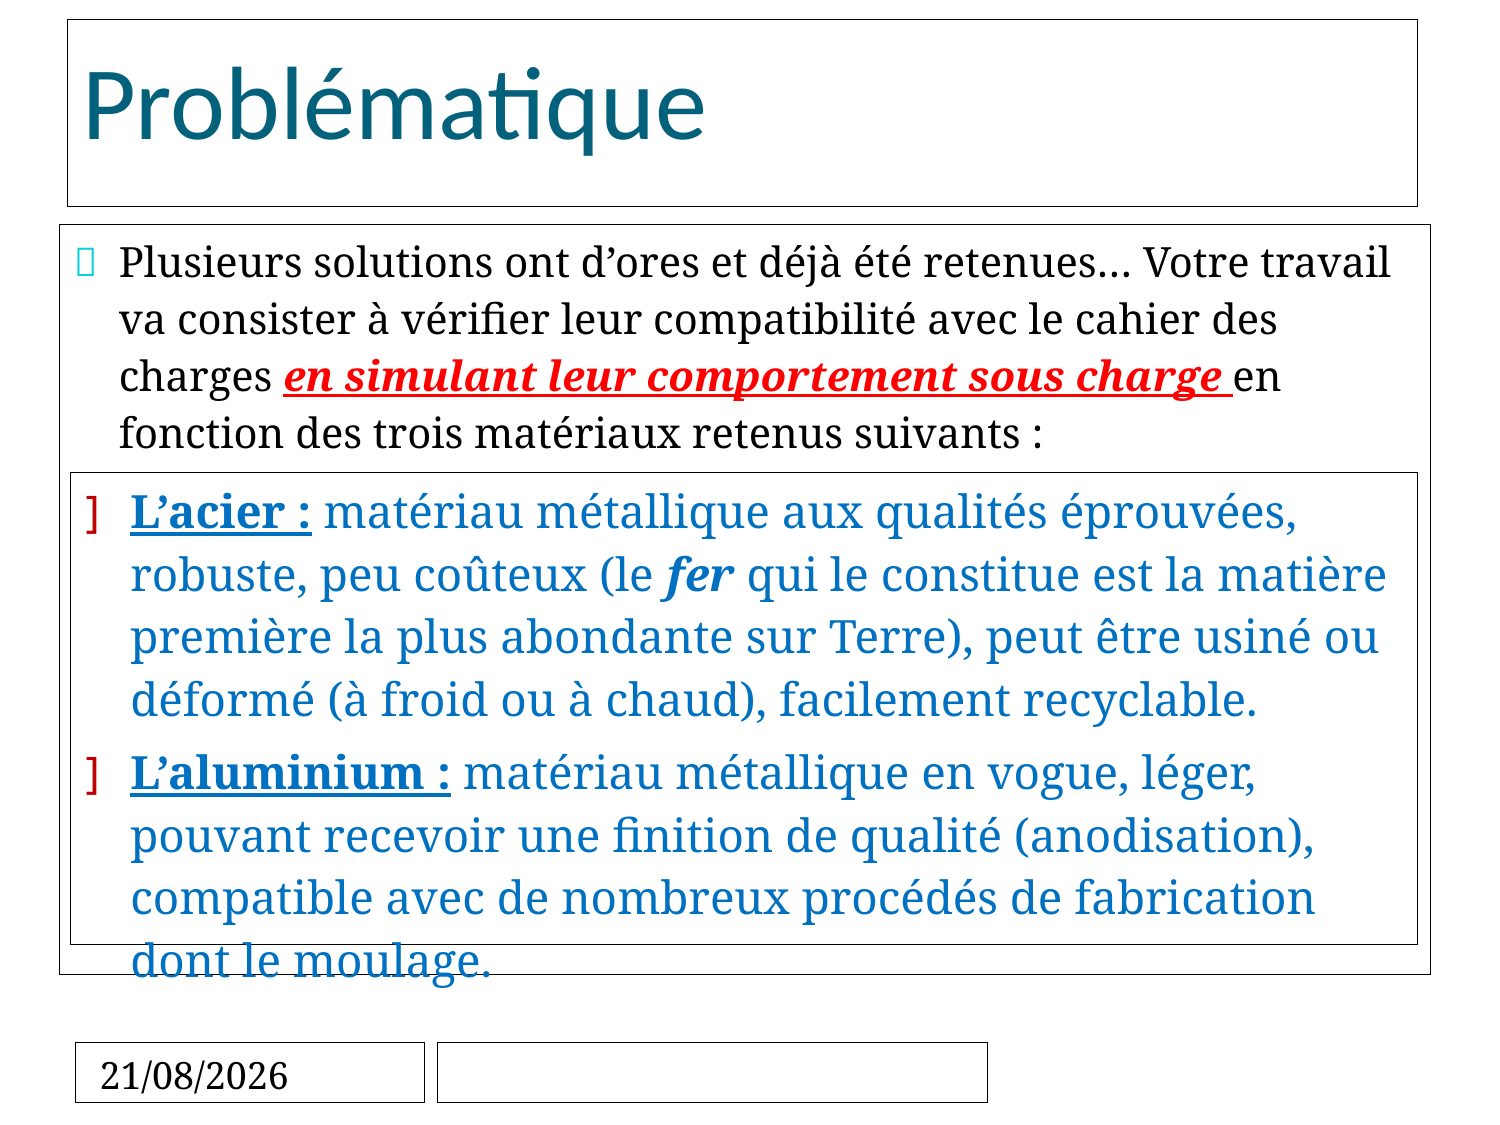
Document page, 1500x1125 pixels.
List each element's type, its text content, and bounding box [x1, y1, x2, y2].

text_box L’acier : matériau métallique aux qualités éprouvées, robuste, peu coûteux (le fer qui le constitue est la matière première la plus abondante sur Terre), peut être usiné ou déformé (à froid ou à chaud), facilement recyclable. L’aluminium : matériau métallique en vogue, léger, pouvant recevoir une finition de qualité (anodisation), compatible avec de nombreux procédés de fabrication dont le moulage. [70, 472, 1418, 945]
list Plusieurs solutions ont d’ores et déjà été retenues… Votre travail va consister à vérifier leur compatibilité avec le cahier des charges en simulant leur comportement sous charge en fonction des trois matériaux retenus suivants : [59, 224, 1431, 975]
title Problématique [67, 19, 1418, 207]
